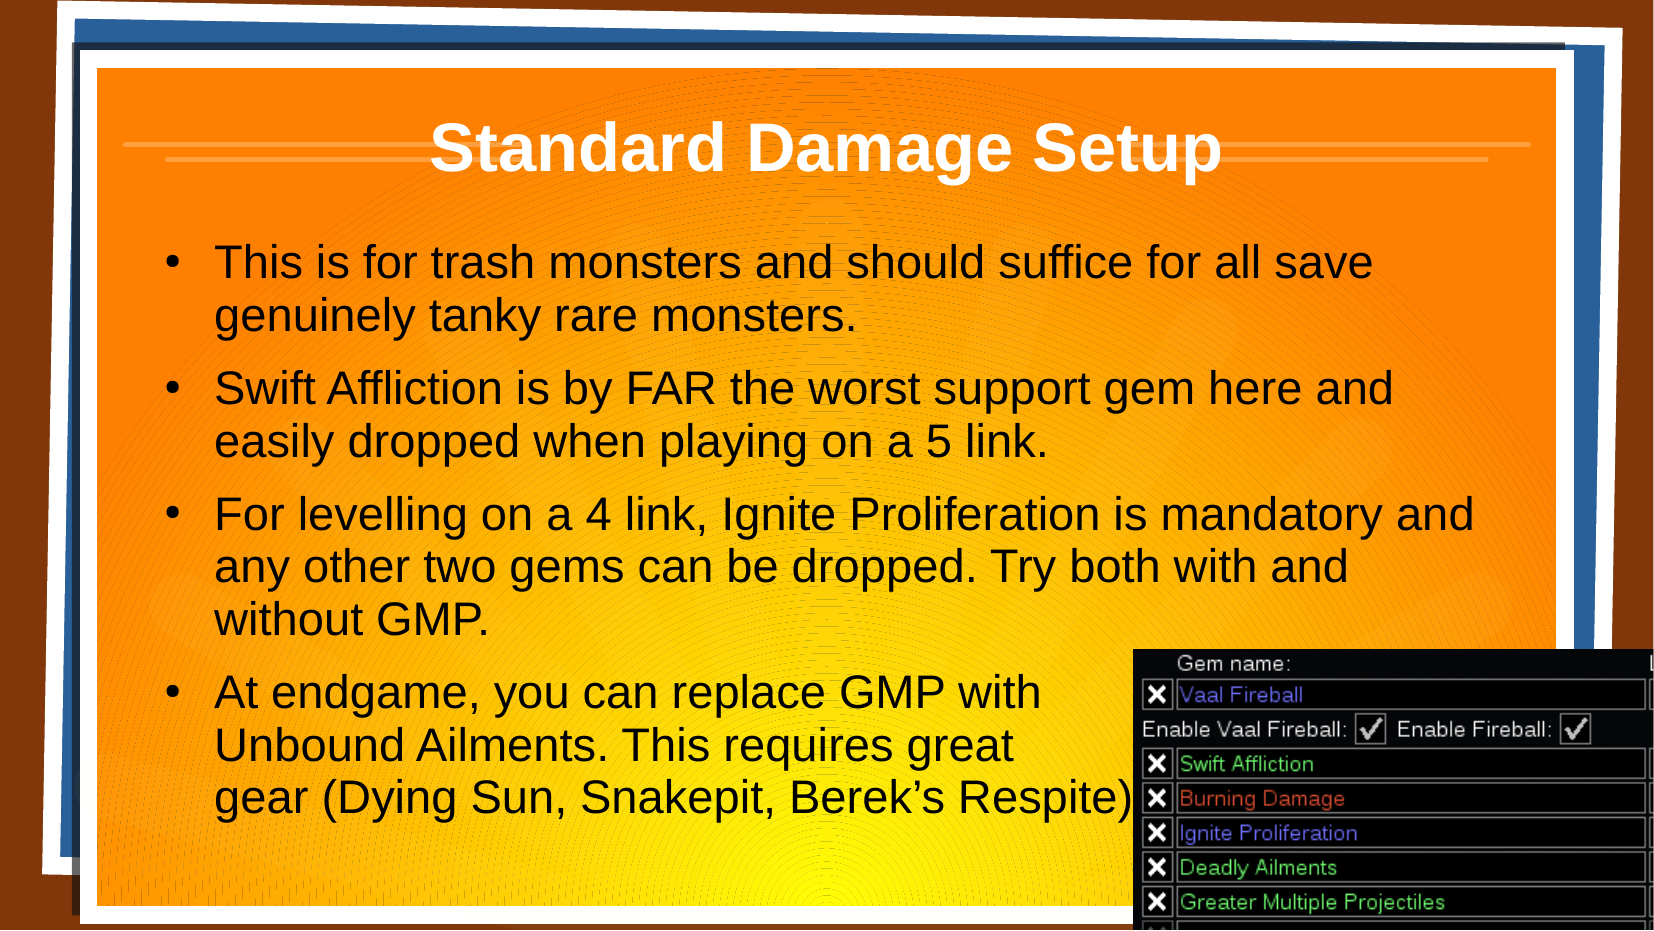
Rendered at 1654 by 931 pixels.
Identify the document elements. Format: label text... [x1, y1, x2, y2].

picture [1133, 649, 1654, 930]
title Standard Damage Setup [147, 70, 1506, 225]
list This is for trash monsters and should suffice for all save genuinely tanky rare monsters. Swift Affliction is by FAR the worst support gem here and easily dropped when playing on a 5 link. For levelling on a 4 link, Ignite Proliferation is mandatory and any other two gems can be dropped. Try both with and without GMP. At endgame, you can replace GMP with Unbound Ailments. This requires great gear (Dying Sun, Snakepit, Berek’s Respite) [147, 236, 1506, 827]
